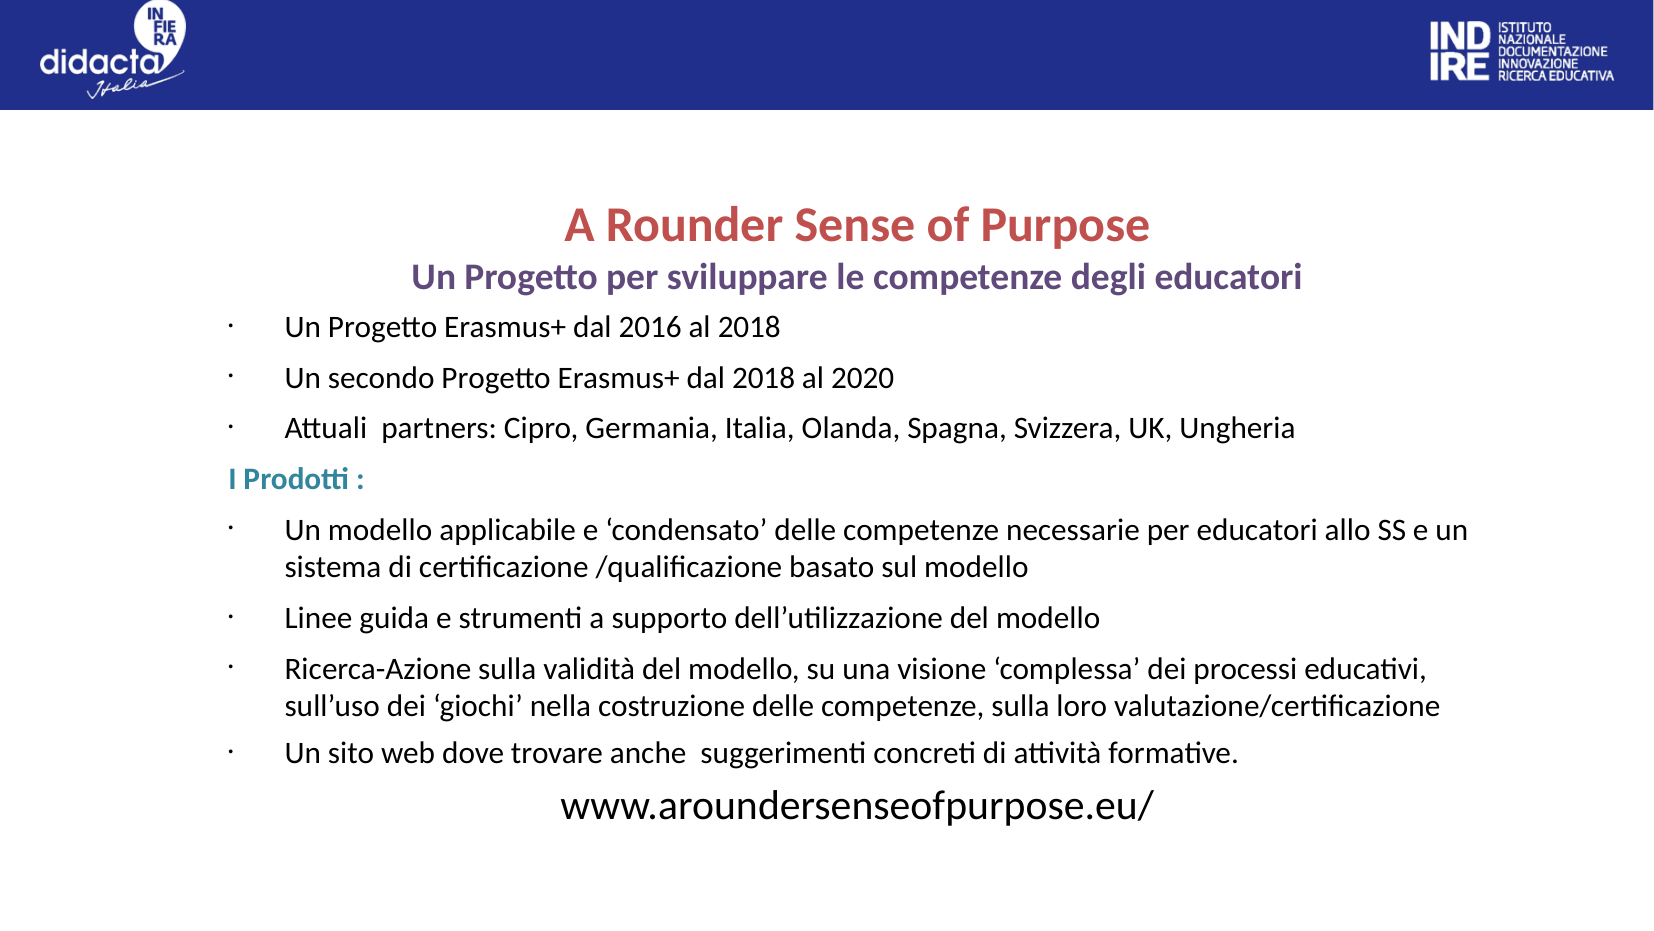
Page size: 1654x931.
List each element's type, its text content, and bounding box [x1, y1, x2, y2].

title A Rounder Sense of Purpose Un Progetto per sviluppare le competenze degli educatori [304, 116, 1411, 226]
picture [0, 0, 1654, 111]
list Un Progetto Erasmus+ dal 2016 al 2018 Un secondo Progetto Erasmus+ dal 2018 al 2020 Attuali partners: Cipro, Germania, Italia, Olanda, Spagna, Svizzera, UK, Ungheria I Prodotti : Un modello applicabile e ‘condensato’ delle competenze necessarie per educatori allo SS e un sistema di certificazione /qualificazione basato sul modello Linee guida e strumenti a supporto dell’utilizzazione del modello Ricerca-Azione sulla validità del modello, su una visione ‘complessa’ dei processi educativi, sull’uso dei ‘giochi’ nella costruzione delle competenze, sulla loro valutazione/certificazione Un sito web dove trovare anche suggerimenti concreti di attività formative. www.aroundersenseofpurpose.eu/ [213, 291, 1502, 849]
